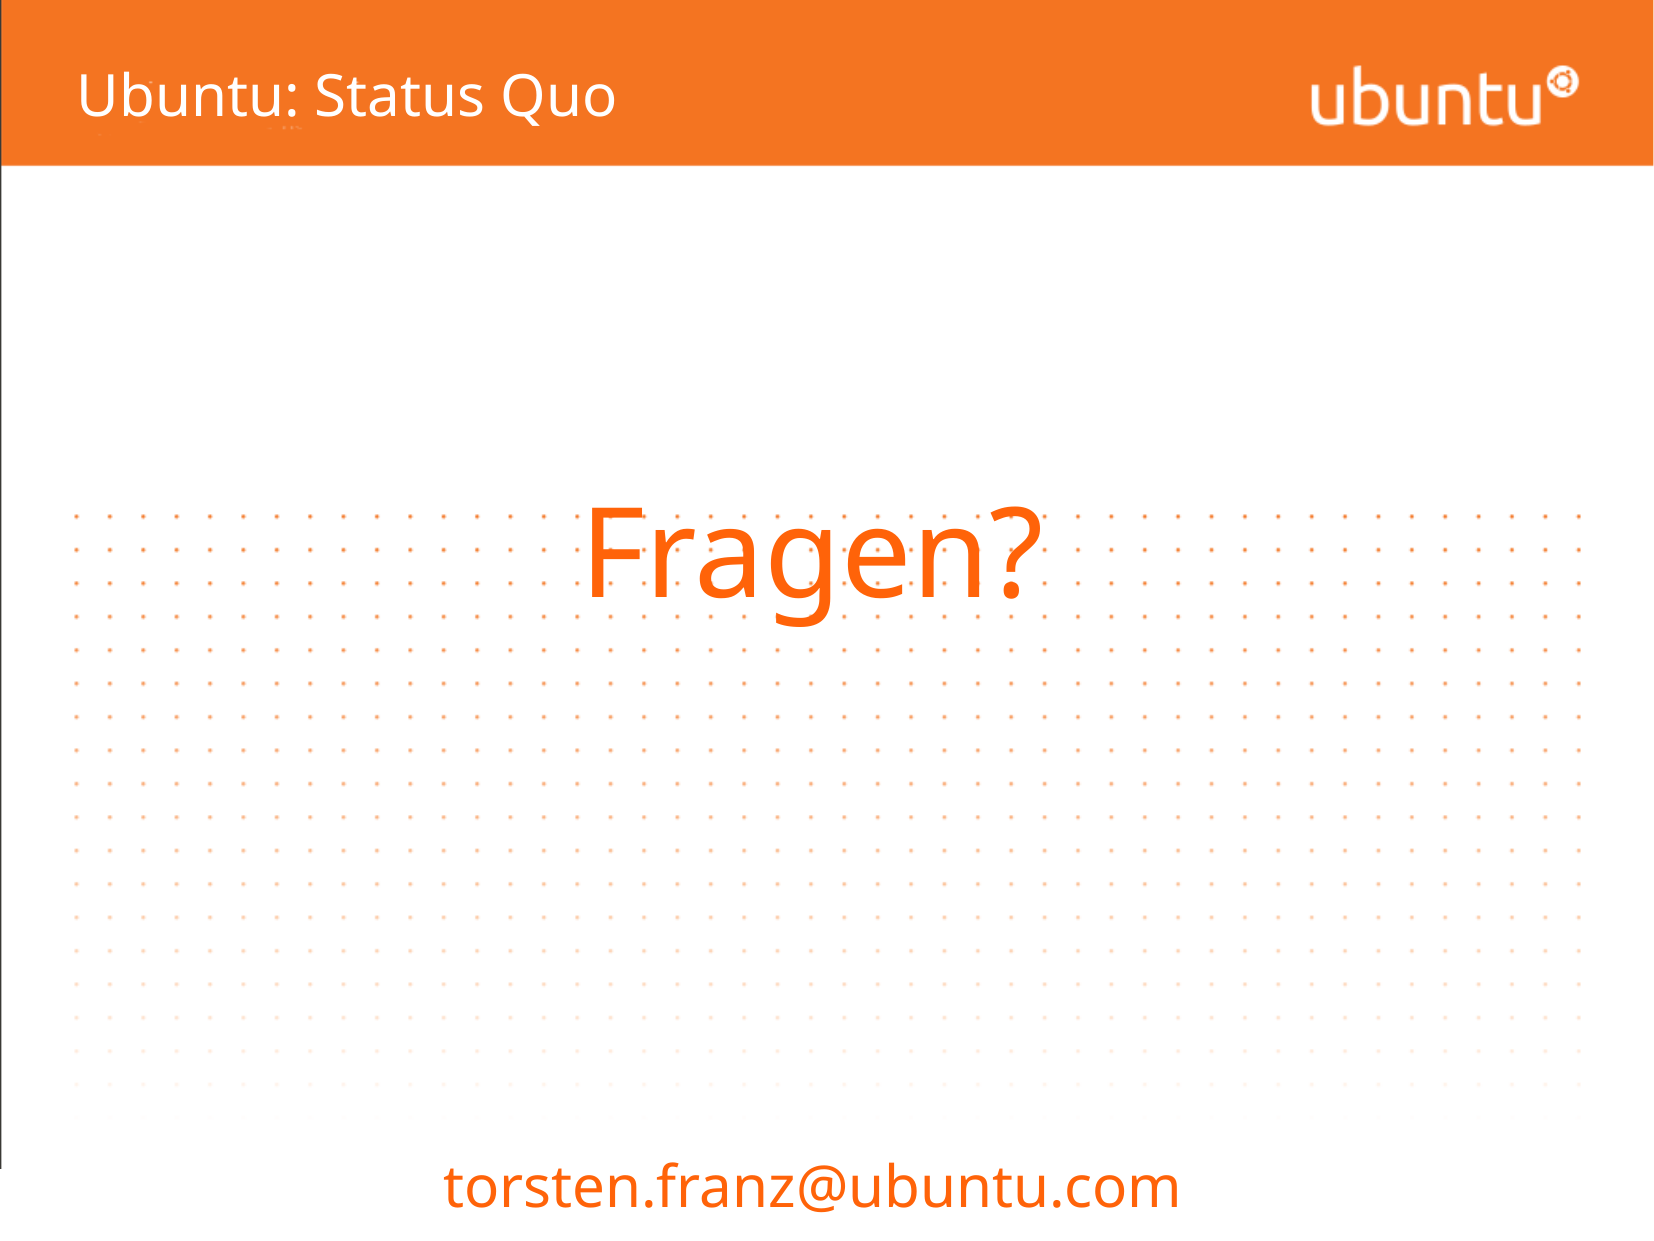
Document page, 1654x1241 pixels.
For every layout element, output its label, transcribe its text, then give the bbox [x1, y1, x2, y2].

title Ubuntu: Status Quo [76, 29, 1565, 158]
picture [0, 0, 1654, 1169]
subtitle Fragen? torsten.franz@ubuntu.com [68, 509, 1557, 1179]
